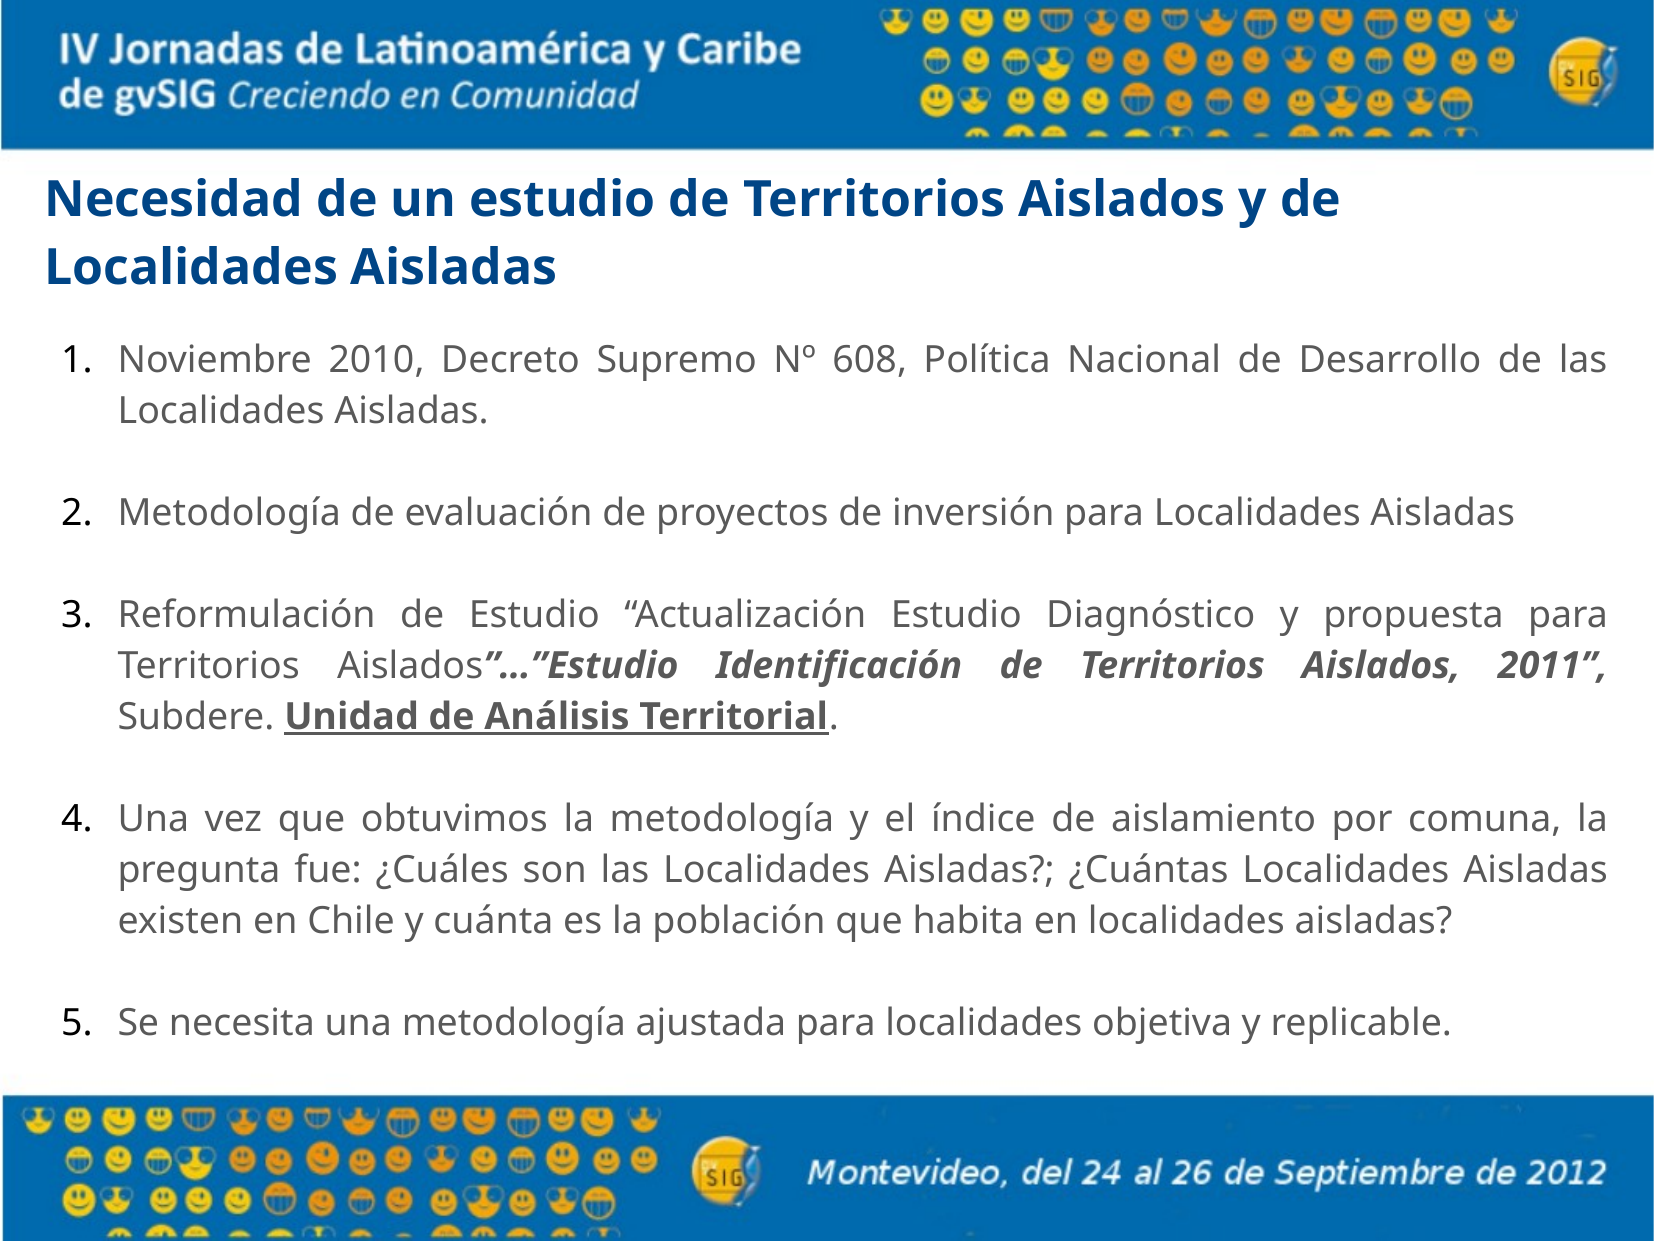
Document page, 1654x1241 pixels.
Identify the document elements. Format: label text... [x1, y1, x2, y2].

list Noviembre 2010, Decreto Supremo Nº 608, Política Nacional de Desarrollo de las Localidades Aisladas. Metodología de evaluación de proyectos de inversión para Localidades Aisladas Reformulación de Estudio “Actualización Estudio Diagnóstico y propuesta para Territorios Aislados”…”Estudio Identificación de Territorios Aislados, 2011”, Subdere. Unidad de Análisis Territorial. Una vez que obtuvimos la metodología y el índice de aislamiento por comuna, la pregunta fue: ¿Cuáles son las Localidades Aisladas?; ¿Cuántas Localidades Aisladas existen en Chile y cuánta es la población que habita en localidades aisladas? Se necesita una metodología ajustada para localidades objetiva y replicable. [46, 324, 1625, 1088]
title Necesidad de un estudio de Territorios Aislados y de Localidades Aisladas [29, 137, 1369, 325]
picture [0, 0, 1654, 1241]
